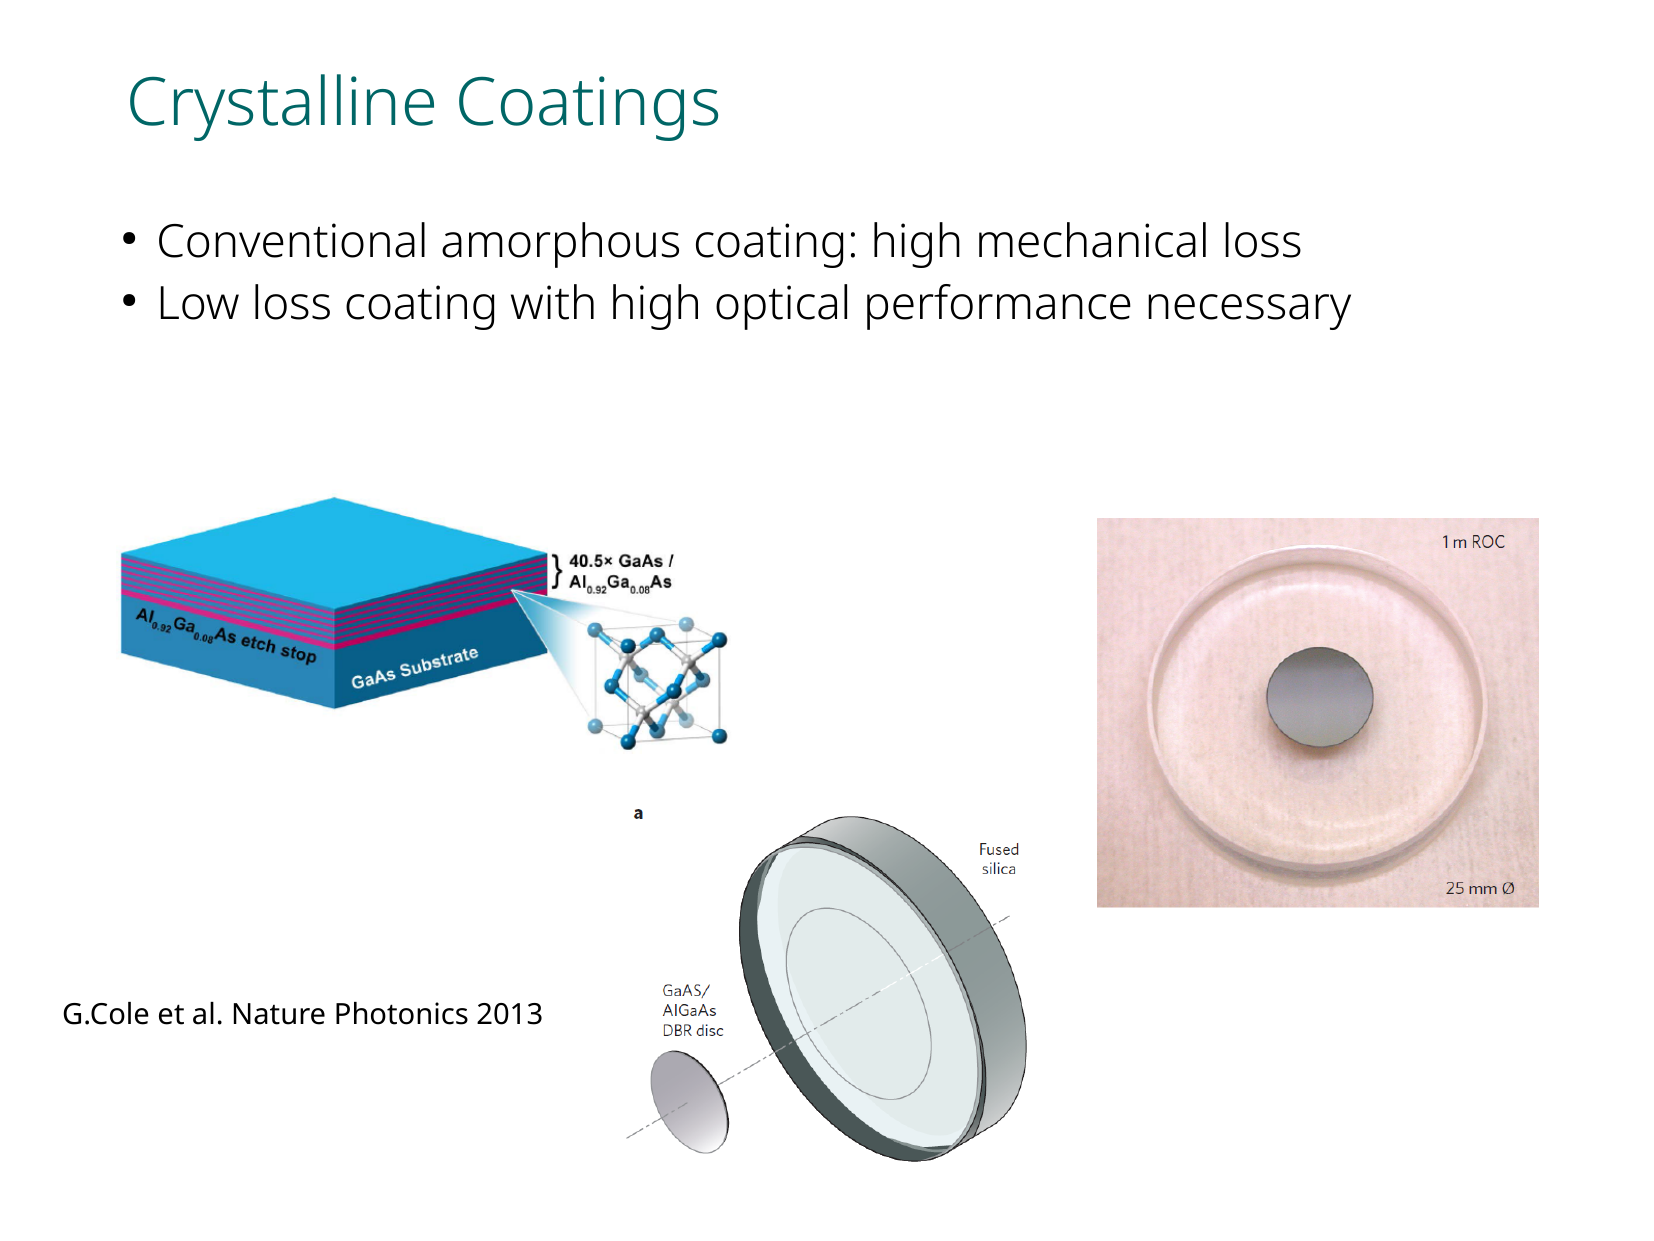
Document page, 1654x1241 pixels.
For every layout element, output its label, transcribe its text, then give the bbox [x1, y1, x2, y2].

text_box Crystalline Coatings [112, 47, 802, 145]
text_box Conventional amorphous coating: high mechanical loss Low loss coating with high optical performance necessary [106, 200, 1488, 329]
picture [111, 488, 735, 754]
picture [1094, 514, 1542, 912]
text_box G.Cole et al. Nature Photonics 2013 [47, 986, 597, 1038]
picture [626, 809, 1031, 1170]
